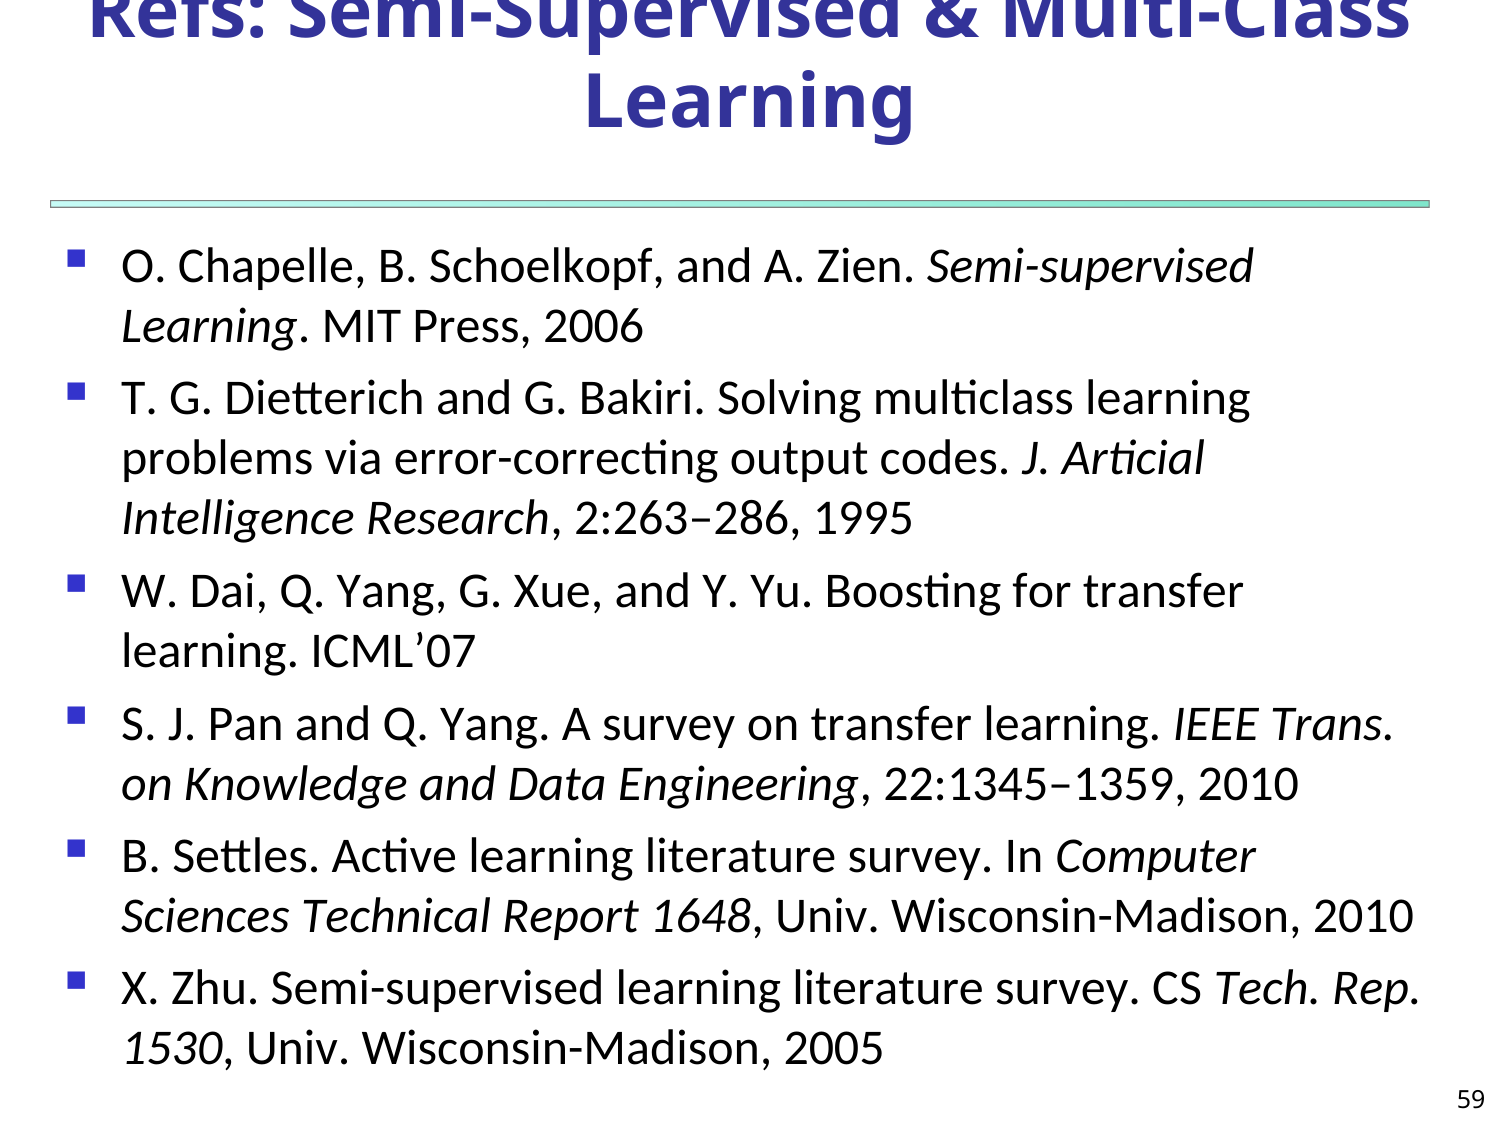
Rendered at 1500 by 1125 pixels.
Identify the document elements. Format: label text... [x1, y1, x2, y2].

text_box <number> [1187, 1062, 1500, 1125]
title Refs: Semi-Supervised & Multi-Class Learning [0, 0, 1500, 150]
list O. Chapelle, B. Schoelkopf, and A. Zien. Semi-supervised Learning. MIT Press, 2006 T. G. Dietterich and G. Bakiri. Solving multiclass learning problems via error-correcting output codes. J. Articial Intelligence Research, 2:263–286, 1995 W. Dai, Q. Yang, G. Xue, and Y. Yu. Boosting for transfer learning. ICML’07 S. J. Pan and Q. Yang. A survey on transfer learning. IEEE Trans. on Knowledge and Data Engineering, 22:1345–1359, 2010 B. Settles. Active learning literature survey. In Computer Sciences Technical Report 1648, Univ. Wisconsin-Madison, 2010 X. Zhu. Semi-supervised learning literature survey. CS Tech. Rep. 1530, Univ. Wisconsin-Madison, 2005 [49, 224, 1438, 1125]
